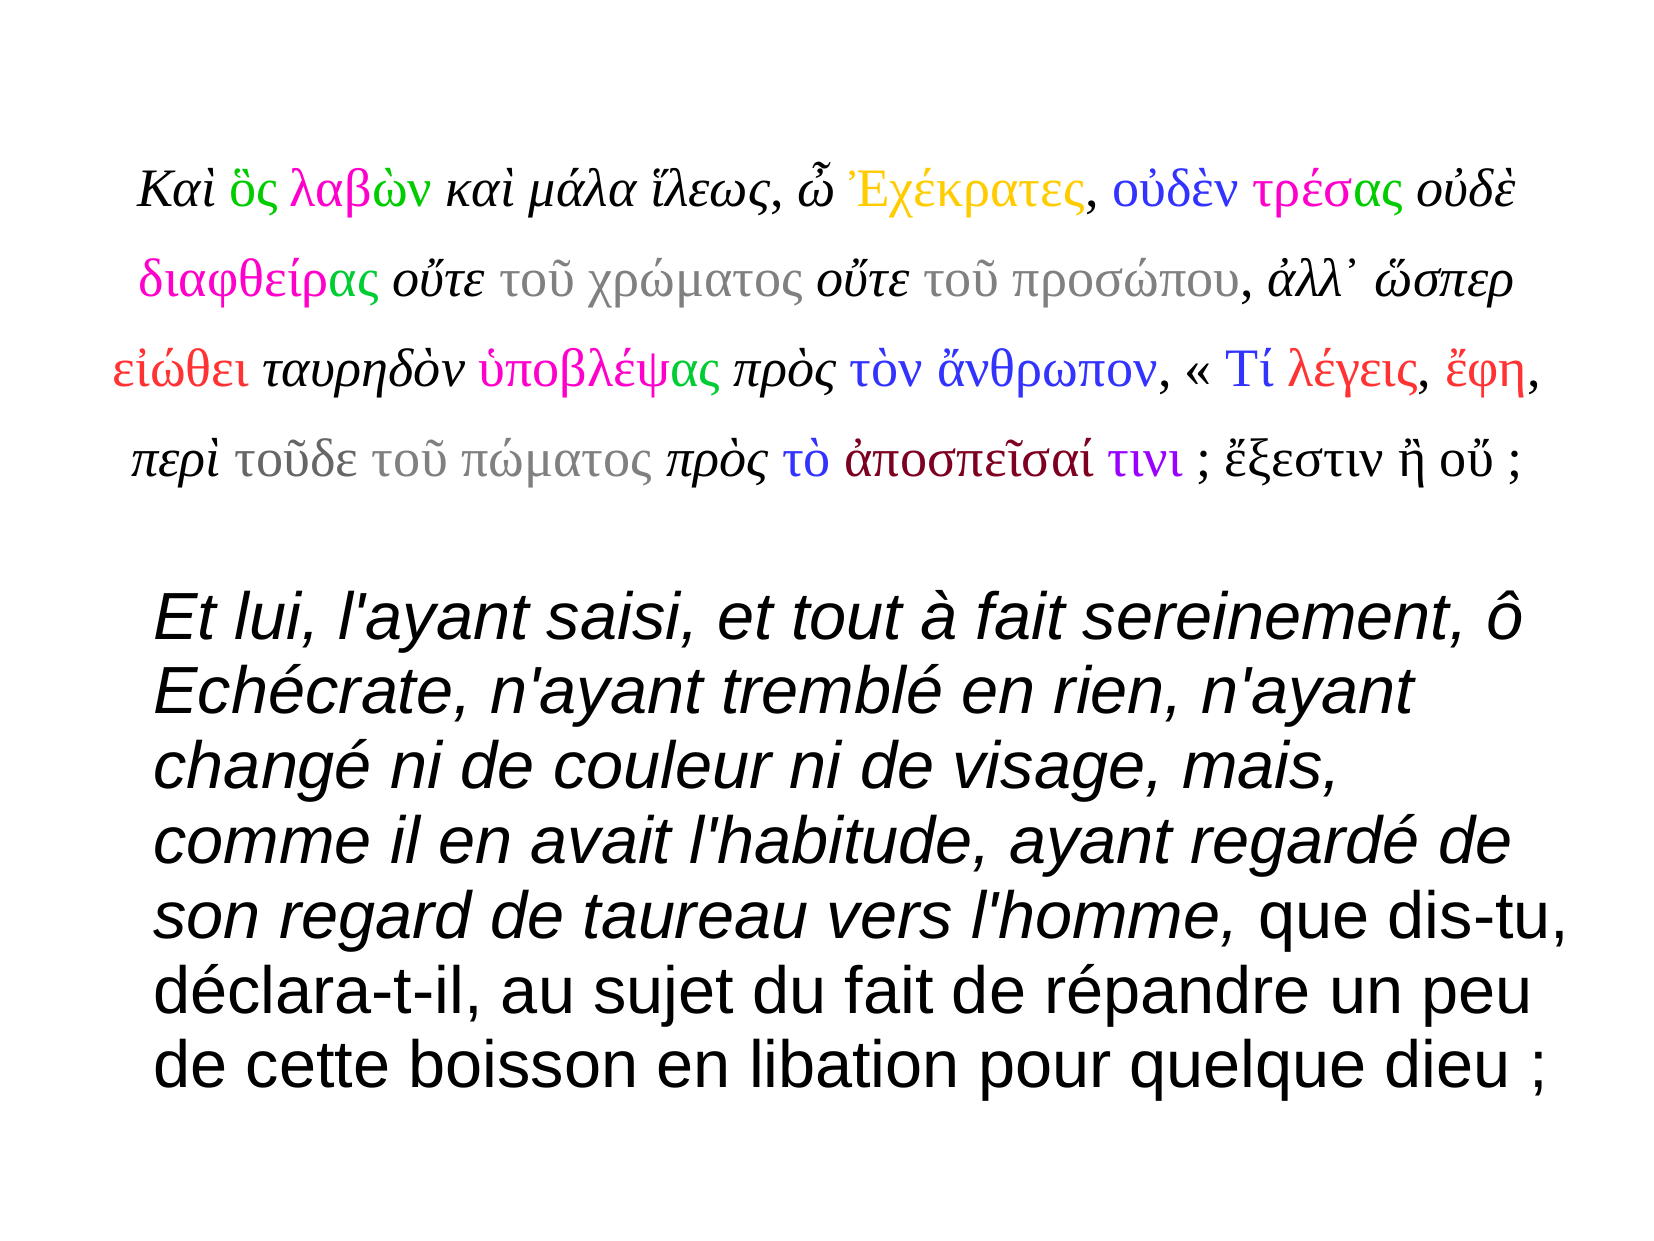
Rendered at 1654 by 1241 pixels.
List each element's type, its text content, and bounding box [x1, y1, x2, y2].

list Et lui, l'ayant saisi, et tout à fait sereinement, ô Echécrate, n'ayant tremblé en rien, n'ayant changé ni de couleur ni de visage, mais, comme il en avait l'habitude, ayant regardé de son regard de taureau vers l'homme, que dis-tu, déclara-t-il, au sujet du fait de répandre un peu de cette boisson en libation pour quelque dieu ; [82, 578, 1571, 1109]
title Καὶ ὃς λαβὼν καὶ μάλα ἵλεως, ὦ Ἐχέκρατες, οὐδὲν τρέσας οὐδὲ διαφθείρας οὔτε τοῦ χρώματος οὔτε τοῦ προσώπου, ἀλλ᾽ ὥσπερ εἰώθει ταυρηδὸν ὑποβλέψας πρὸς τὸν ἄνθρωπον, « Τί λέγεις, ἔφη, περὶ τοῦδε τοῦ πώματος πρὸς τὸ ἀποσπεῖσαί τινι ; ἔξεστιν ἢ οὔ ; [82, 49, 1571, 567]
